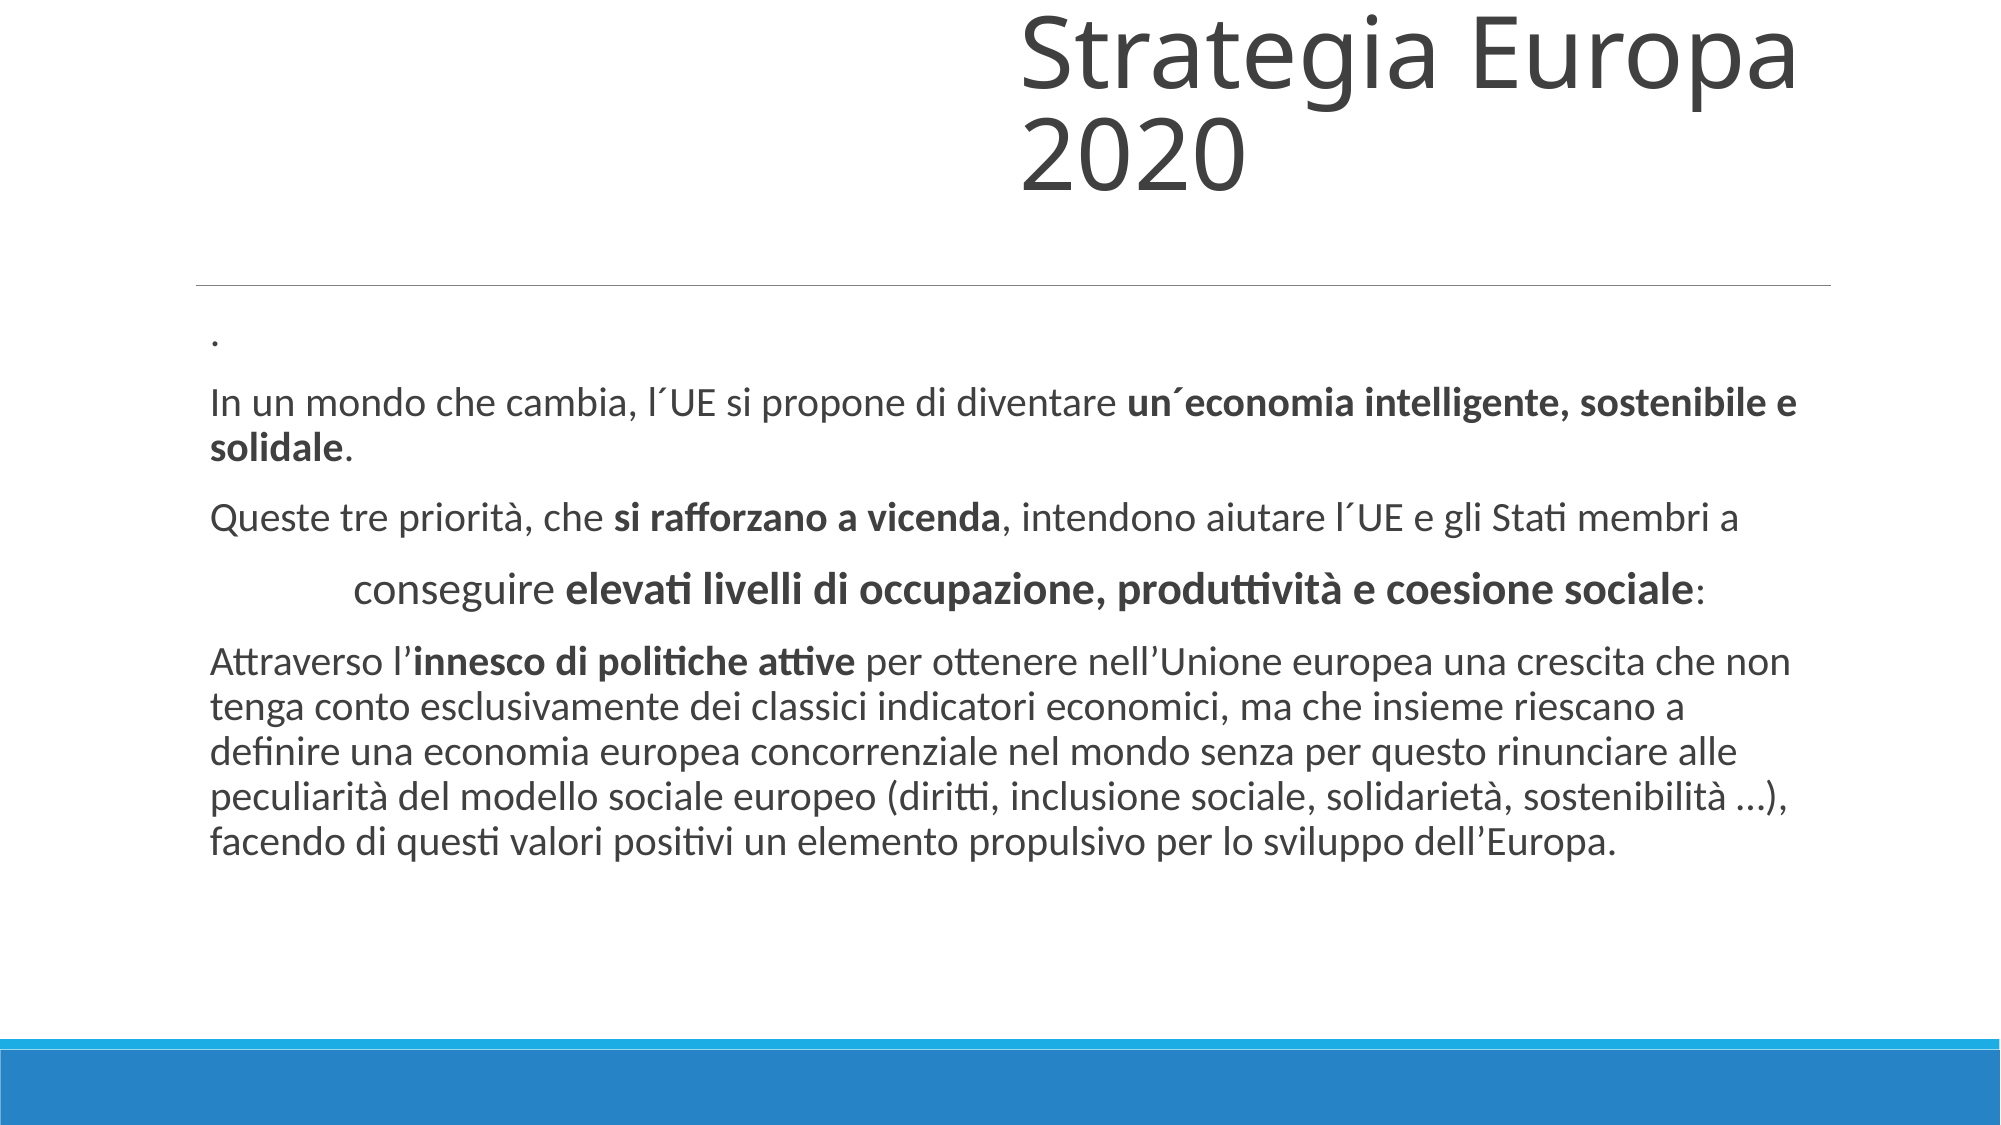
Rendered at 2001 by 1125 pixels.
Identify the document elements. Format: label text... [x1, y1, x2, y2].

title Strategia Europa 2020 [1005, 0, 1988, 238]
list . In un mondo che cambia, l´UE si propone di diventare un´economia intelligente, sostenibile e solidale. Queste tre priorità, che si rafforzano a vicenda, intendono aiutare l´UE e gli Stati membri a conseguire elevati livelli di occupazione, produttività e coesione sociale: Attraverso l’innesco di politiche attive per ottenere nell’Unione europea una crescita che non tenga conto esclusivamente dei classici indicatori economici, ma che insieme riescano a definire una economia europea concorrenziale nel mondo senza per questo rinunciare alle peculiarità del modello sociale europeo (diritti, inclusione sociale, solidarietà, sostenibilità …), facendo di questi valori positivi un elemento propulsivo per lo sviluppo dell’Europa. [180, 302, 1830, 963]
